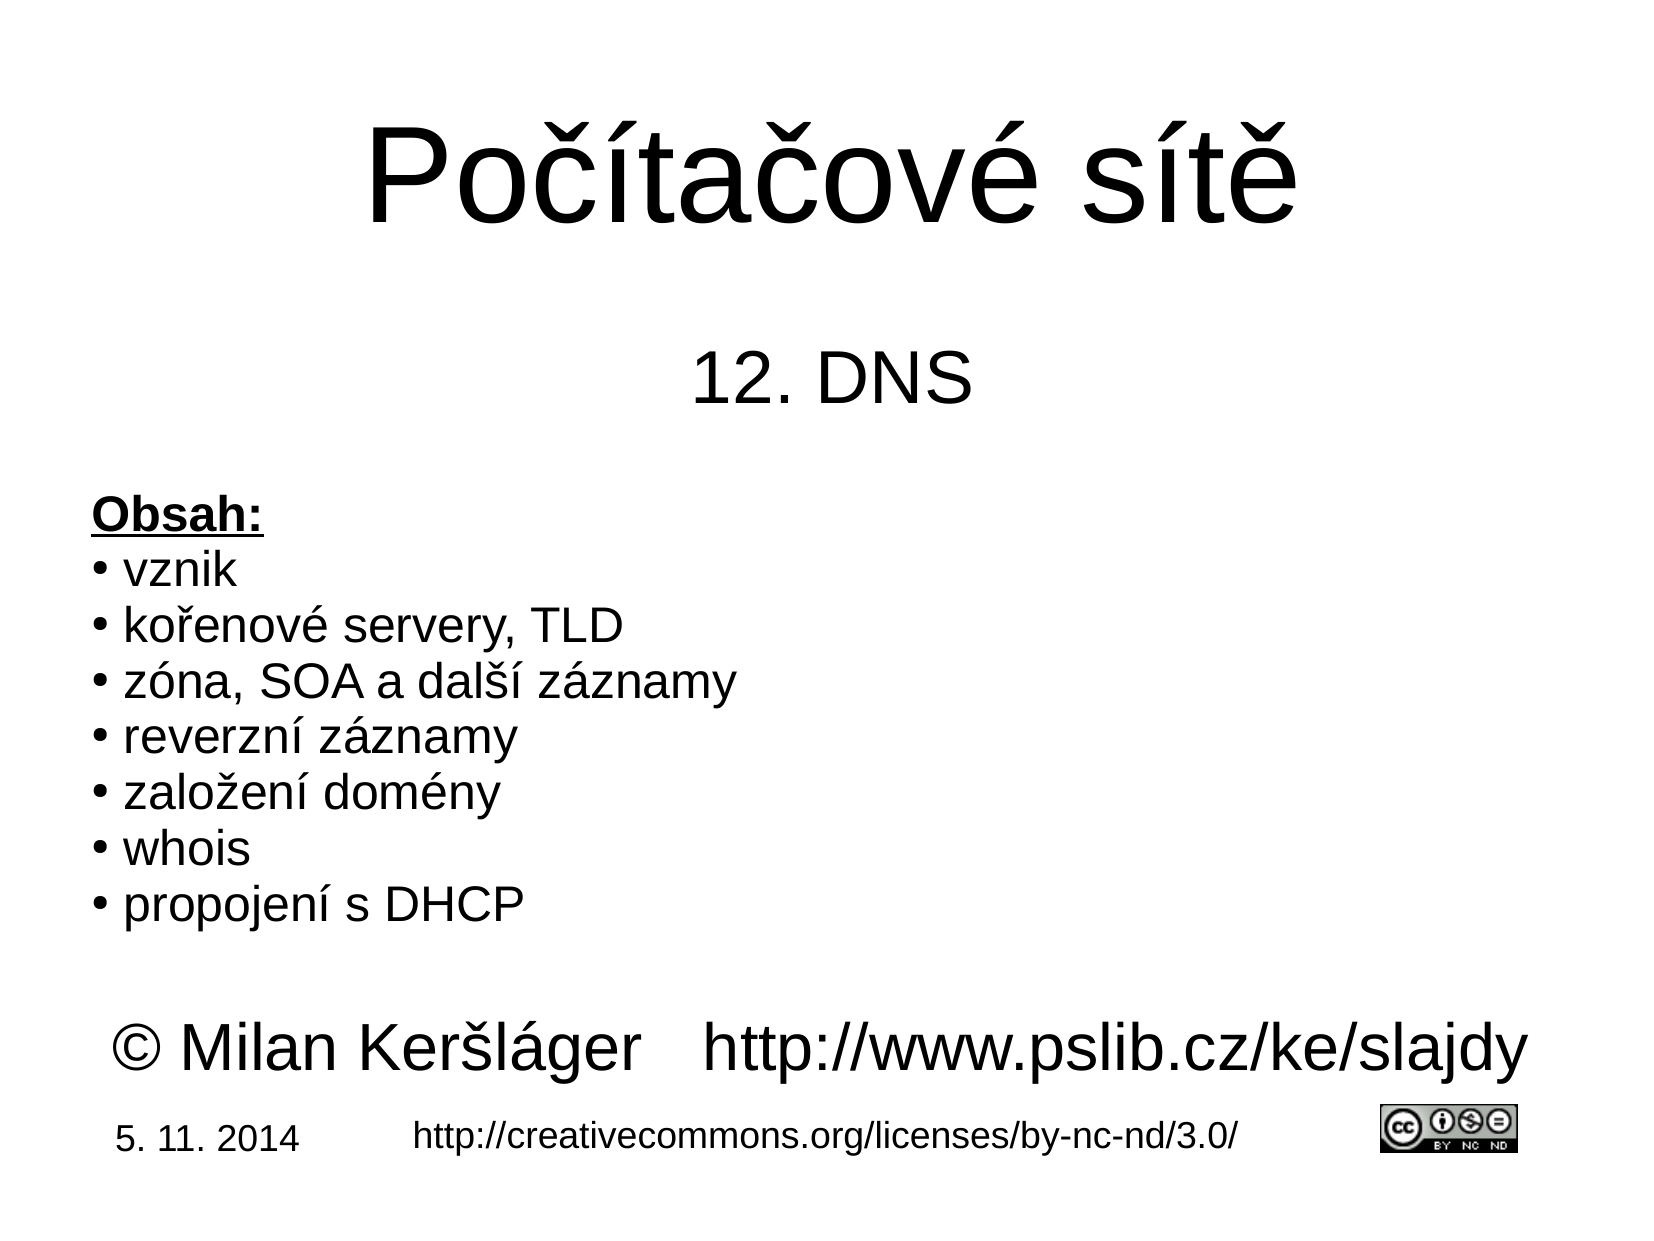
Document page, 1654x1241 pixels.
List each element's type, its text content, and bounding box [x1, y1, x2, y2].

picture [1380, 1104, 1518, 1153]
list © Milan Keršláger http://www.pslib.cz/ke/slajdy [76, 1009, 1565, 1087]
title Počítačové sítě 12. DNS [88, 56, 1577, 461]
text_box 5. 11. 2014 [100, 1110, 337, 1168]
text_box http://creativecommons.org/licenses/by-nc-nd/3.0/ [339, 1107, 1313, 1165]
text_box Obsah: vznik kořenové servery, TLD zóna, SOA a další záznamy reverzní záznamy založení domény whois propojení s DHCP [76, 478, 1583, 940]
